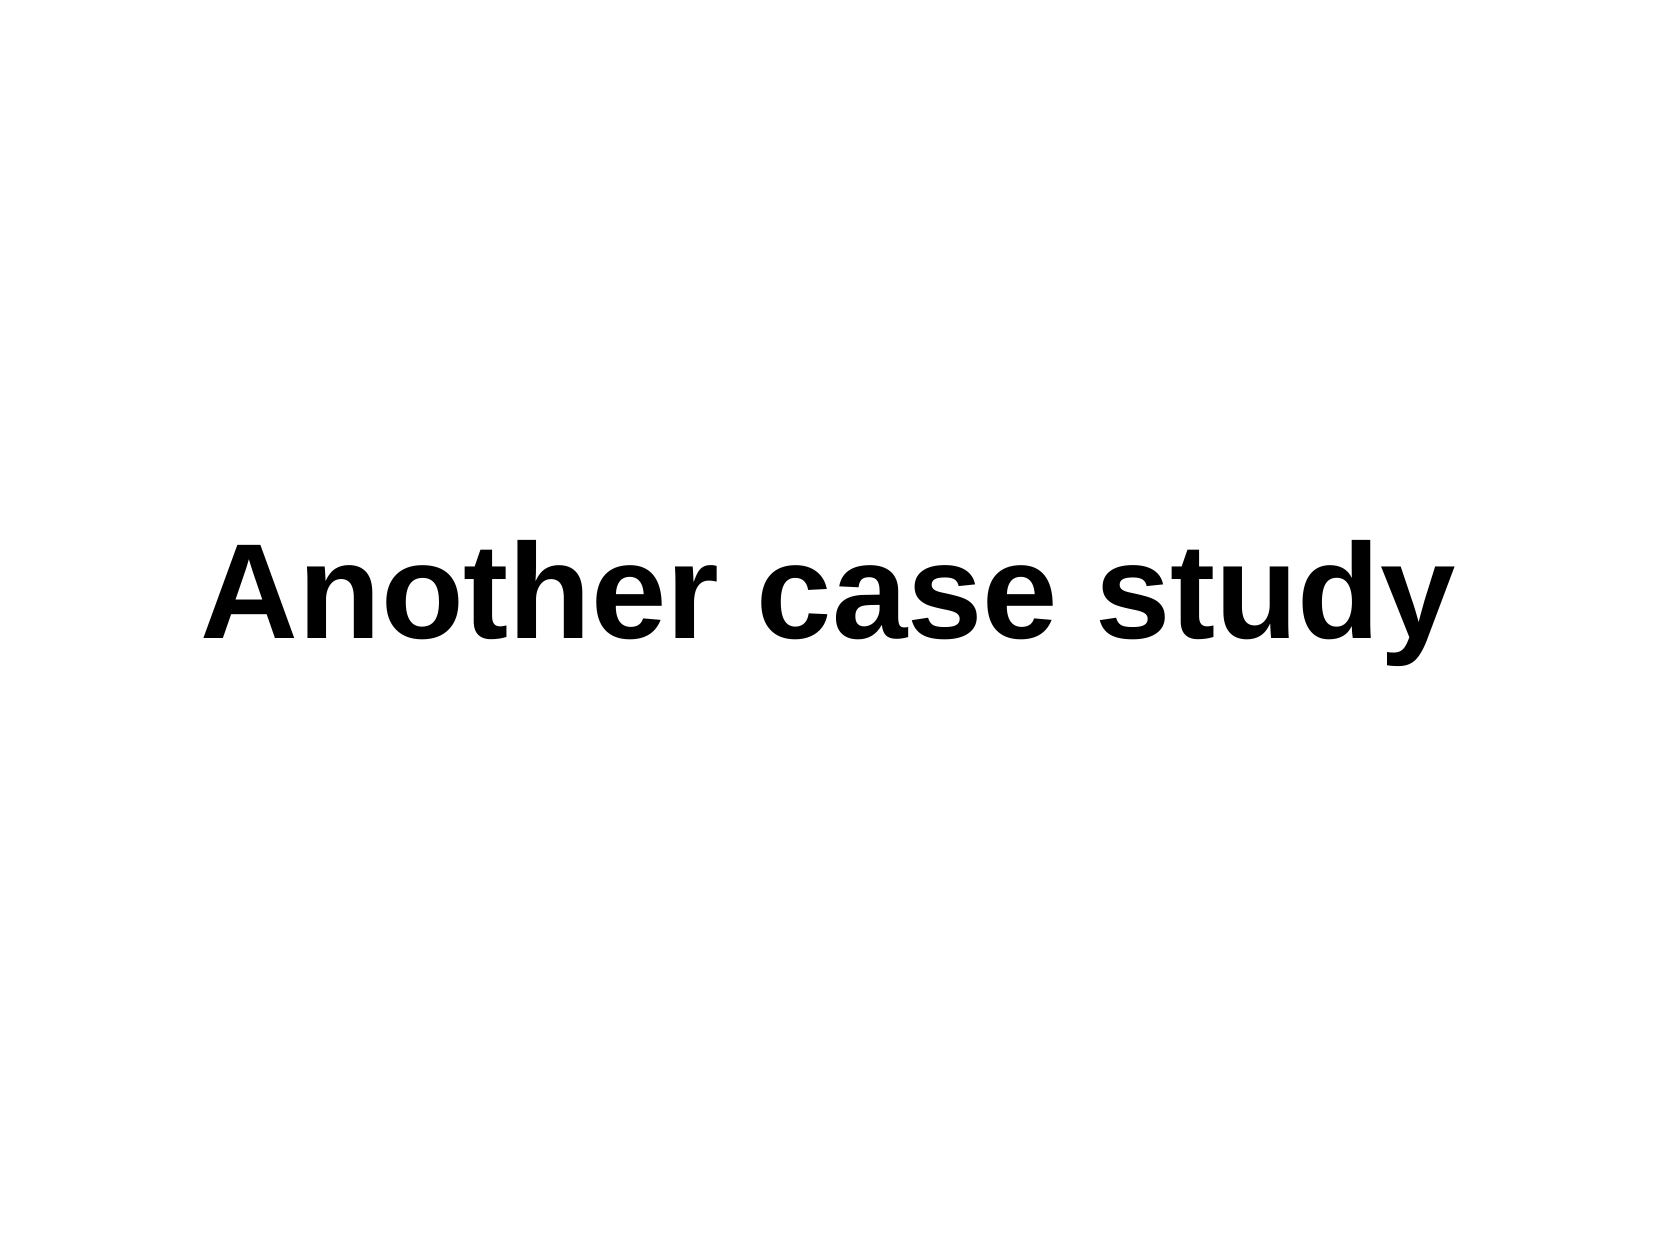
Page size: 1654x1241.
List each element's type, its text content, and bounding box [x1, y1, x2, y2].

text_box Another case study [186, 508, 1472, 676]
